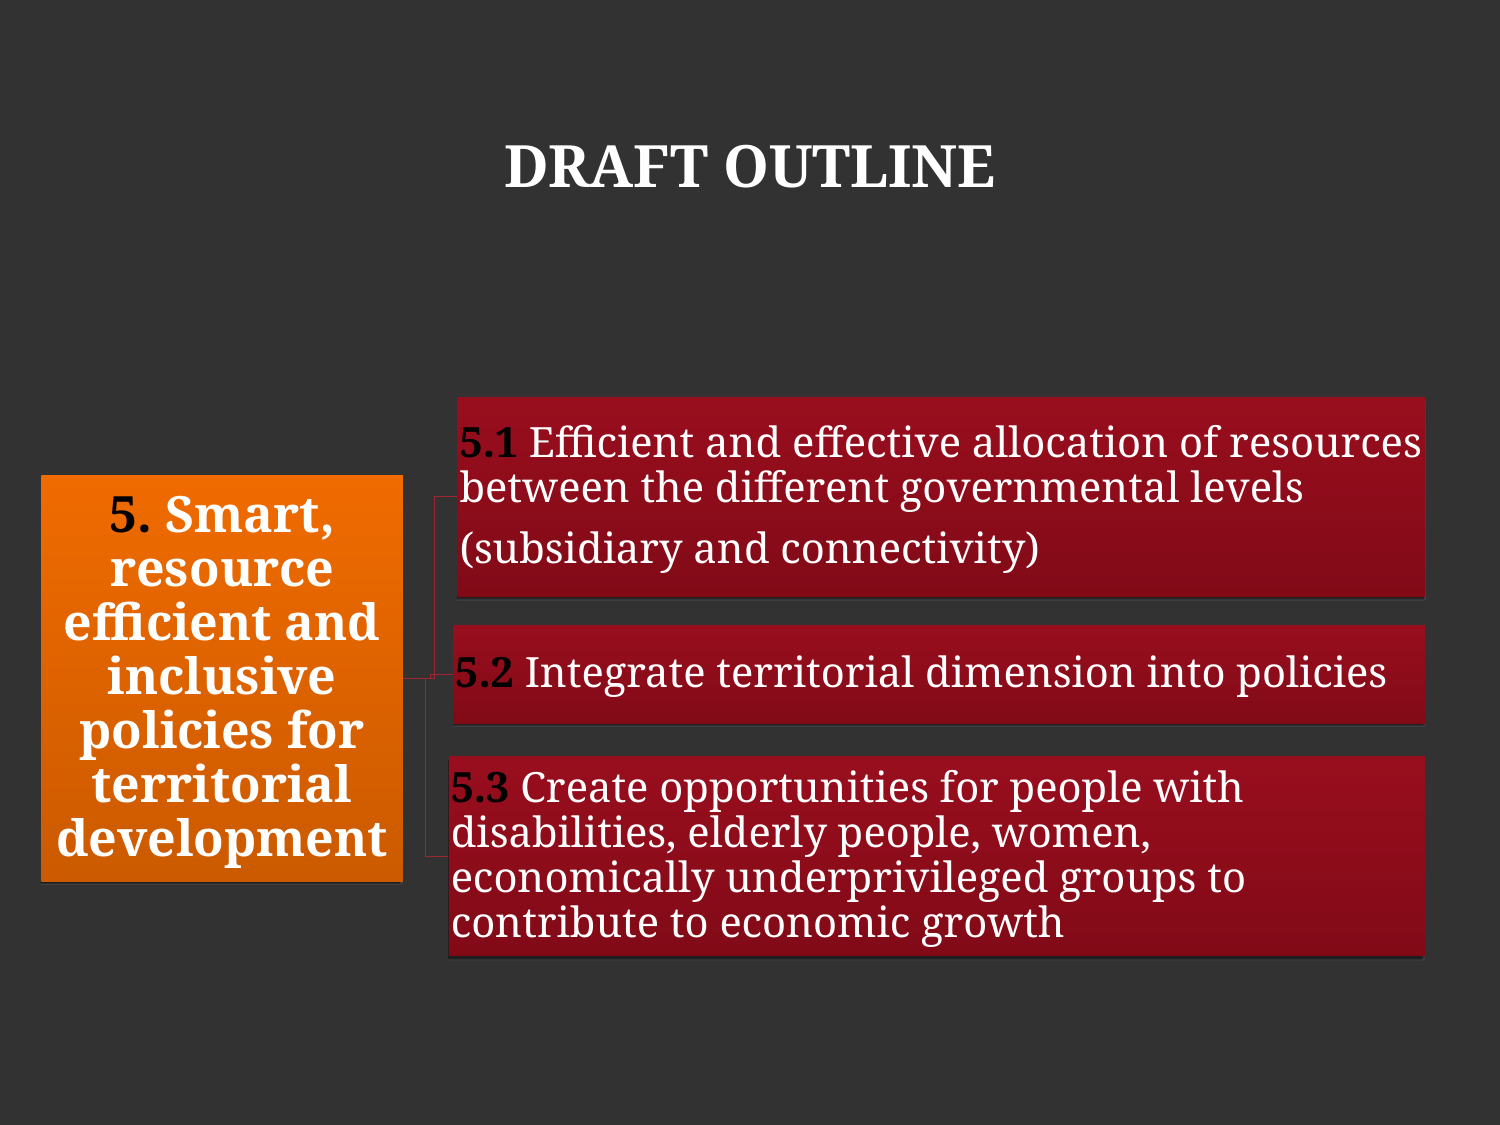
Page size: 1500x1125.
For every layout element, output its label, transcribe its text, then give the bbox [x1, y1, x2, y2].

text_box 5. Smart, resource efficient and inclusive policies for territorial development [41, 475, 403, 882]
text_box 5.2 Integrate territorial dimension into policies [453, 625, 1426, 724]
text_box 5.3 Create opportunities for people with disabilities, elderly people, women, economically underprivileged groups to contribute to economic growth [448, 756, 1426, 956]
text_box 5.1 Efficient and effective allocation of resources between the different governmental levels (subsidiary and connectivity) [457, 397, 1426, 597]
title DRAFT OUTLINE [53, 60, 1447, 278]
